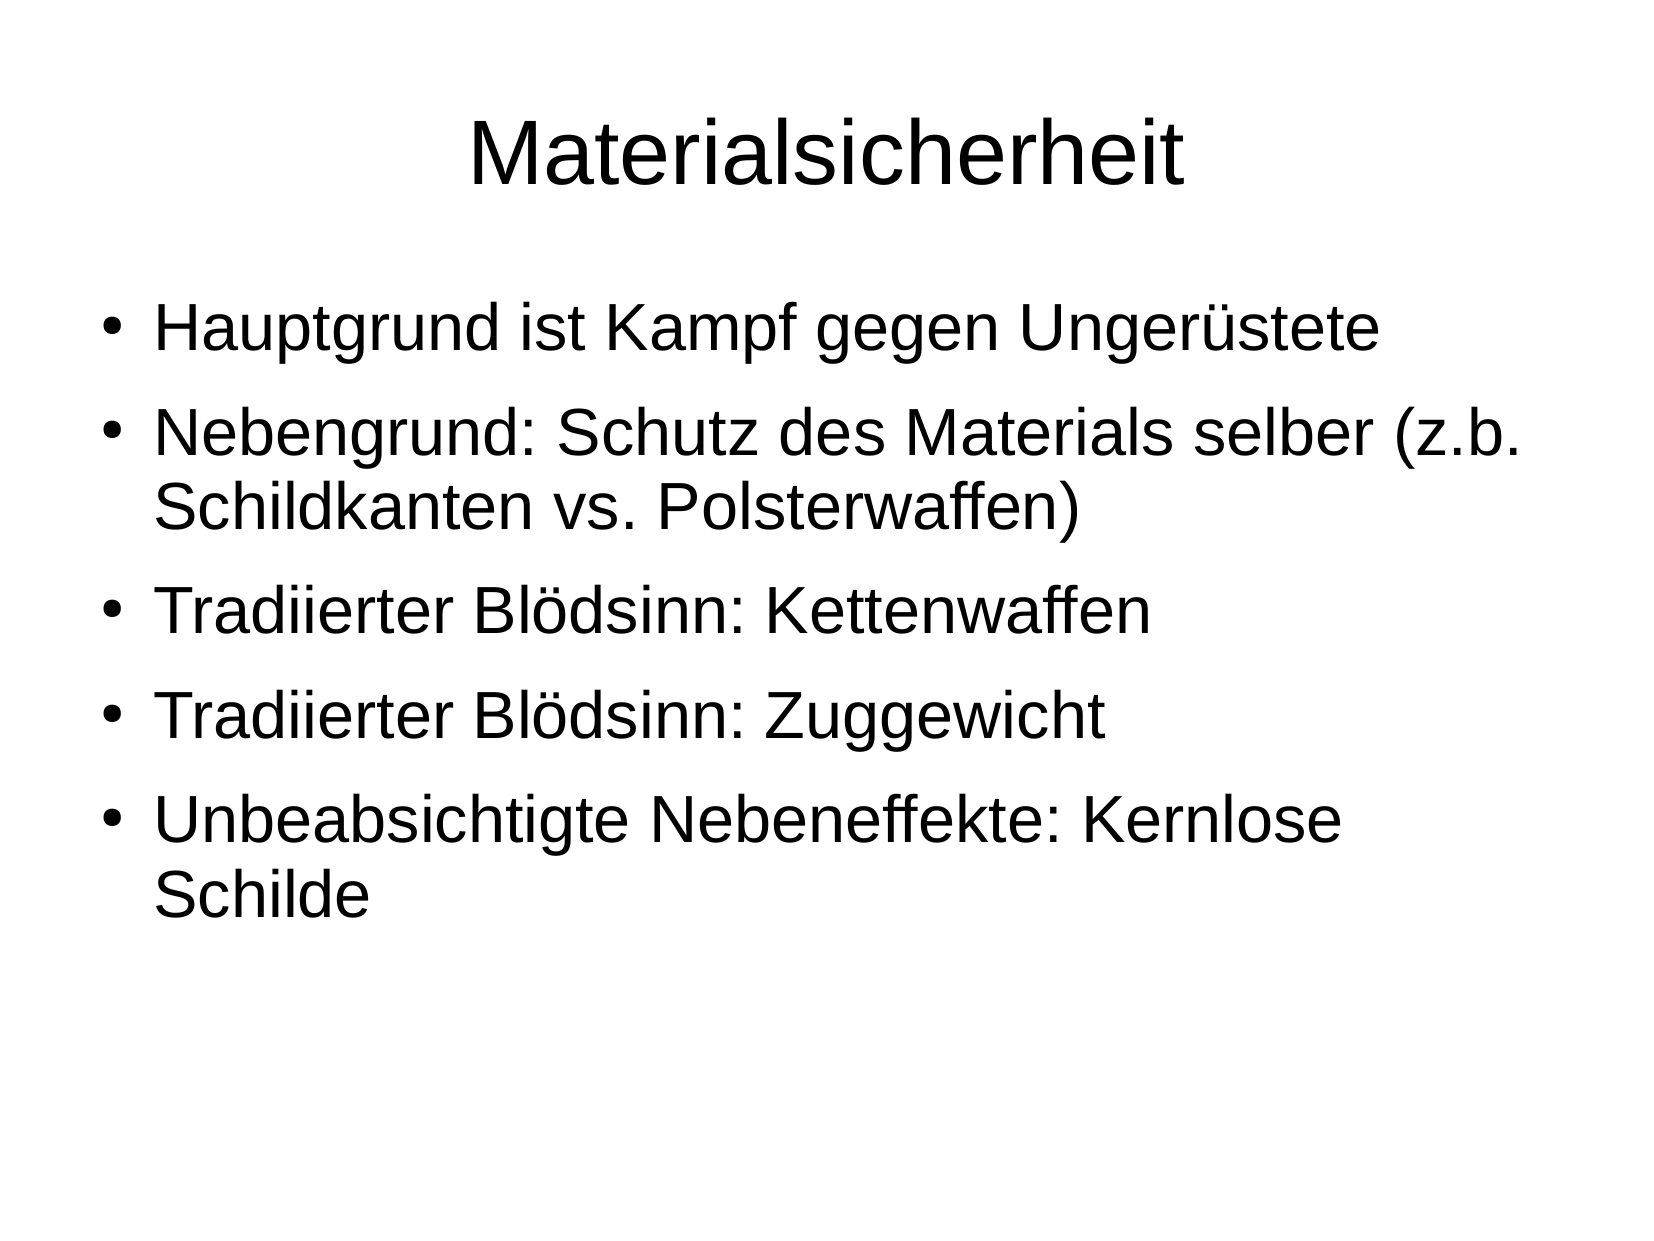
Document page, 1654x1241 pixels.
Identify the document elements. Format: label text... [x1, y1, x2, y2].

list Hauptgrund ist Kampf gegen Ungerüstete Nebengrund: Schutz des Materials selber (z.b. Schildkanten vs. Polsterwaffen) Tradiierter Blödsinn: Kettenwaffen Tradiierter Blödsinn: Zuggewicht Unbeabsichtigte Nebeneffekte: Kernlose Schilde [82, 290, 1571, 1010]
title Materialsicherheit [82, 49, 1571, 257]
